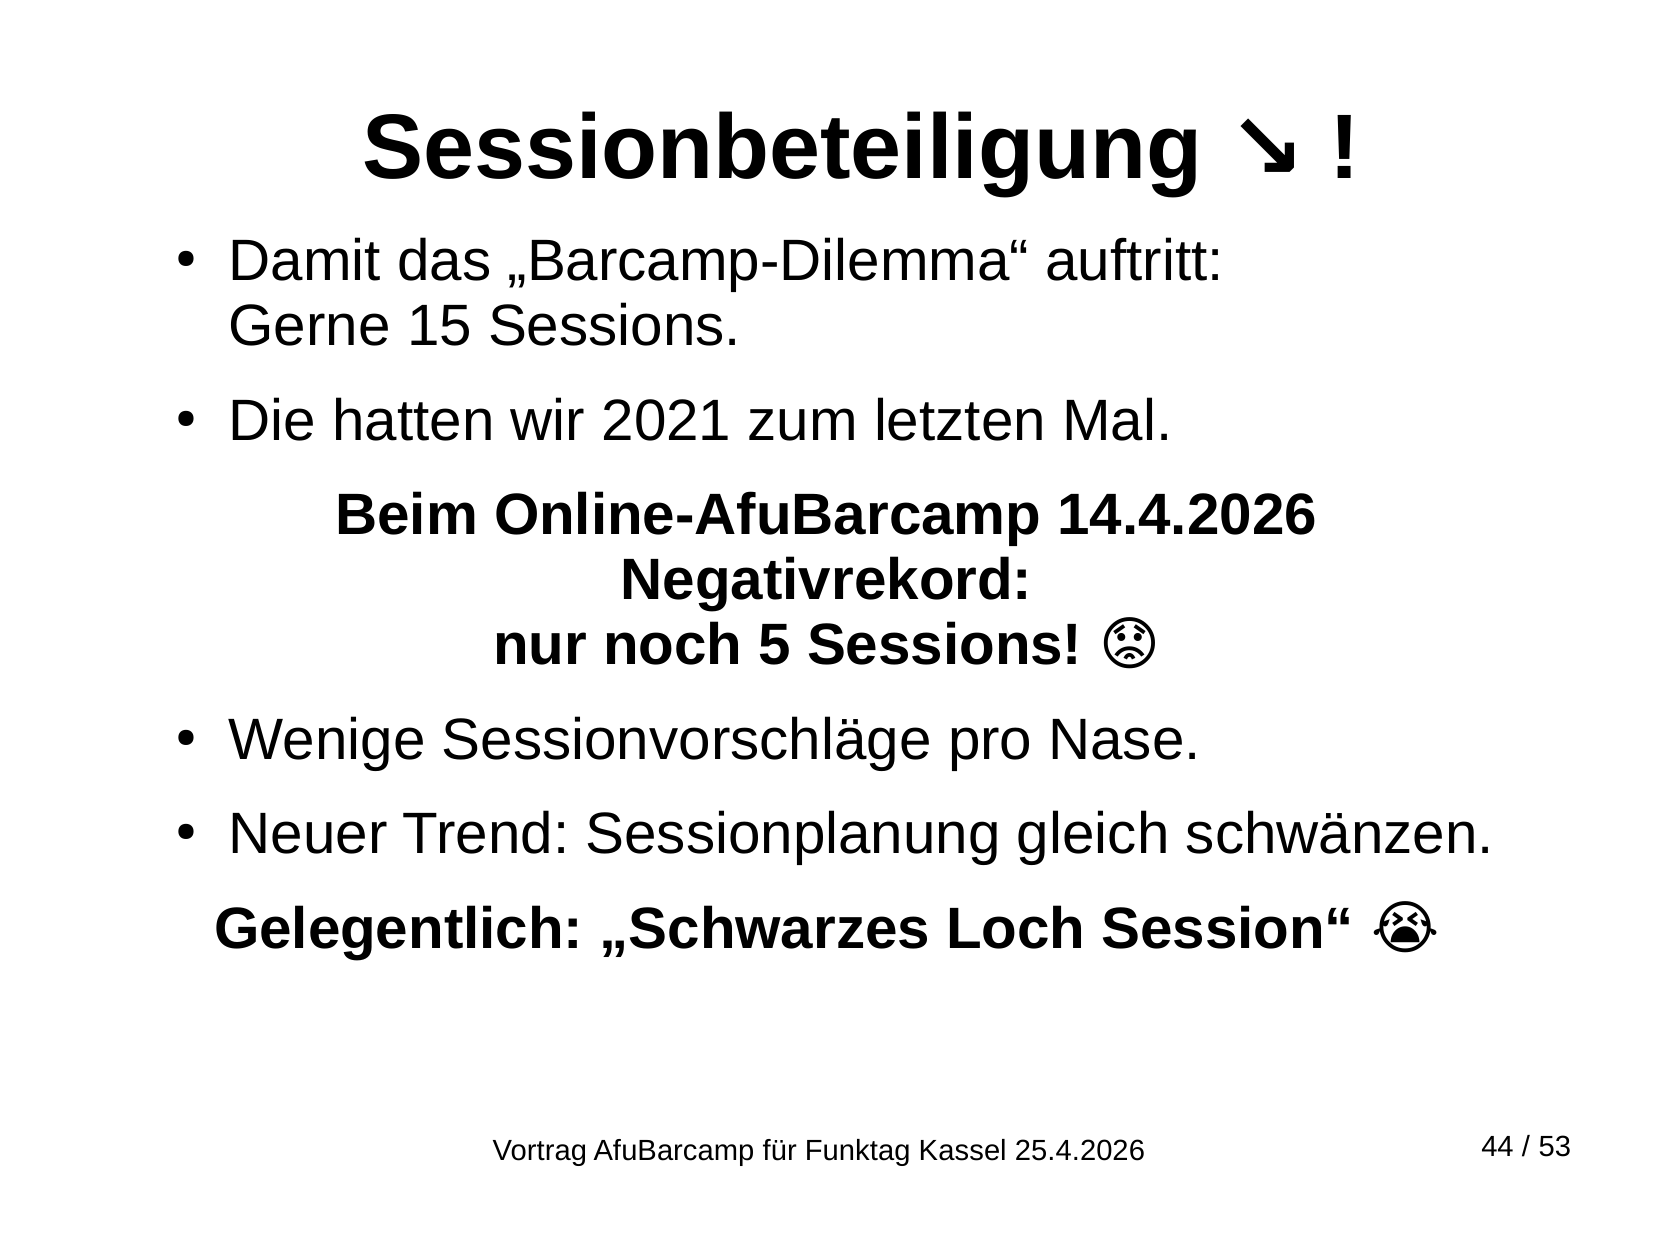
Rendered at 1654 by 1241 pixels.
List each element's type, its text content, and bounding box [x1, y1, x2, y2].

list Sessionbeteiligung ↘ ! Damit das „Barcamp-Dilemma“ auftritt: Gerne 15 Sessions. Die hatten wir 2021 zum letzten Mal. Beim Online-AfuBarcamp 14.4.2026 Negativrekord: nur noch 5 Sessions! 😟 Wenige Sessionvorschläge pro Nase. Neuer Trend: Sessionplanung gleich schwänzen. Gelegentlich: „Schwarzes Loch Session“ 😭 [82, 95, 1571, 1052]
